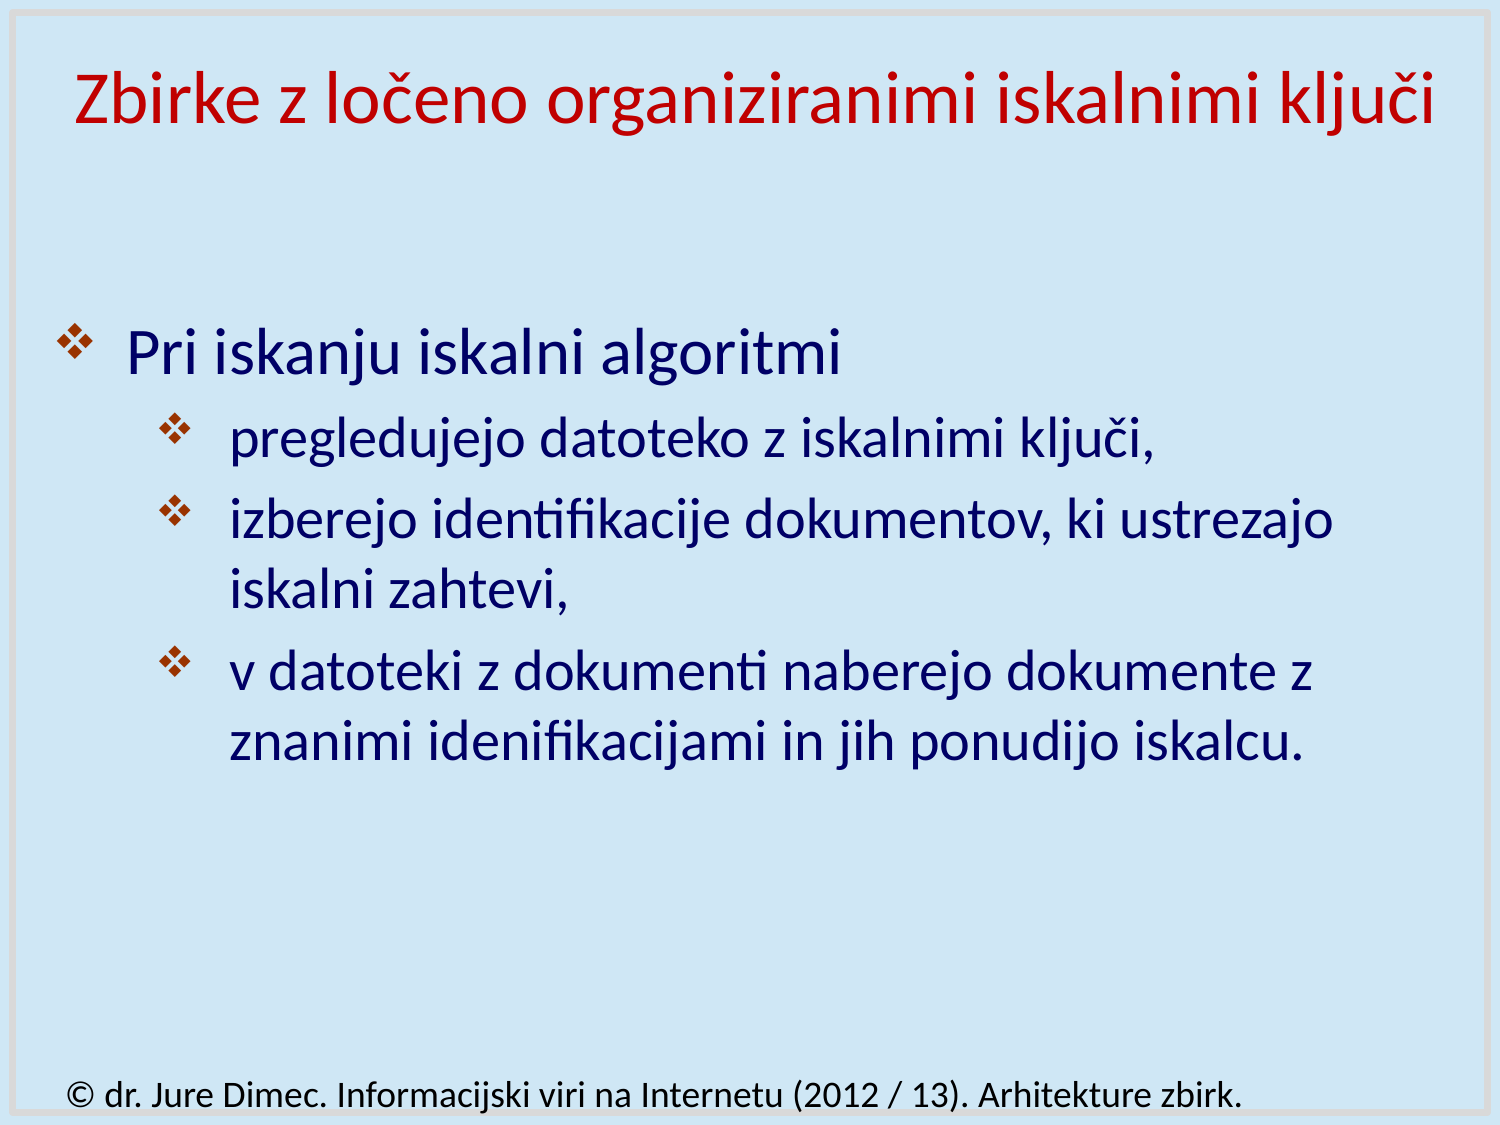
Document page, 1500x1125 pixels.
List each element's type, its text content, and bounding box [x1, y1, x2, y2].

footer © dr. Jure Dimec. Informacijski viri na Internetu (2012 / 13). Arhitekture zbirk. [50, 1062, 1300, 1103]
title Zbirke z ločeno organiziranimi iskalnimi ključi [37, 37, 1475, 150]
list Pri iskanju iskalni algoritmi pregledujejo datoteko z iskalnimi ključi, izberejo identifikacije dokumentov, ki ustrezajo iskalni zahtevi, v datoteki z dokumenti naberejo dokumente z znanimi idenifikacijami in jih ponudijo iskalcu. [37, 299, 1475, 1050]
